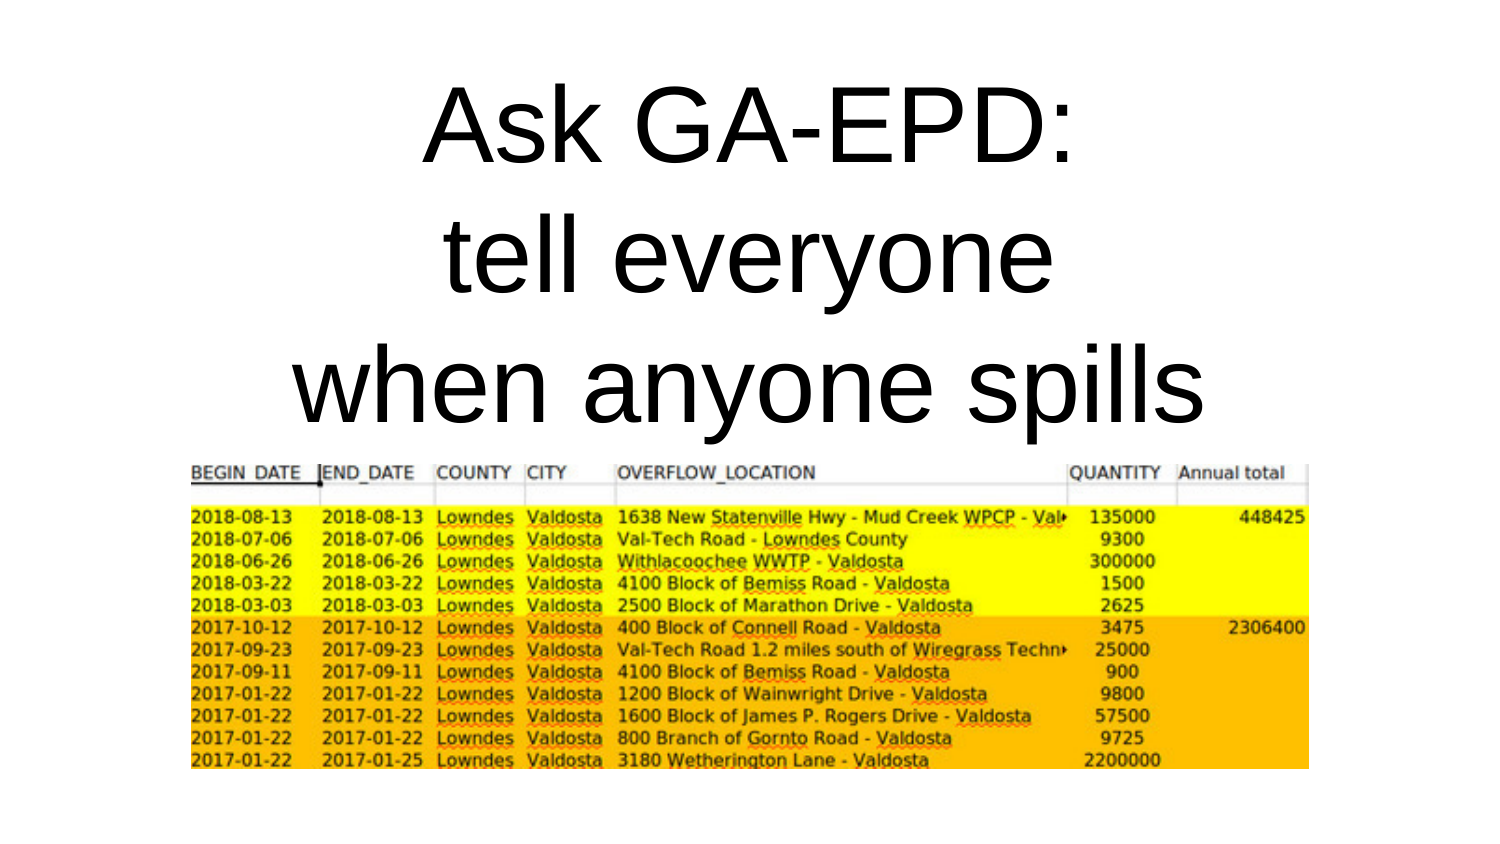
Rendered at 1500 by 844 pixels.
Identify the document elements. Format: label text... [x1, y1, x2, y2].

picture [191, 464, 1309, 769]
title Ask GA-EPD: tell everyone when anyone spills [51, 122, 1449, 459]
